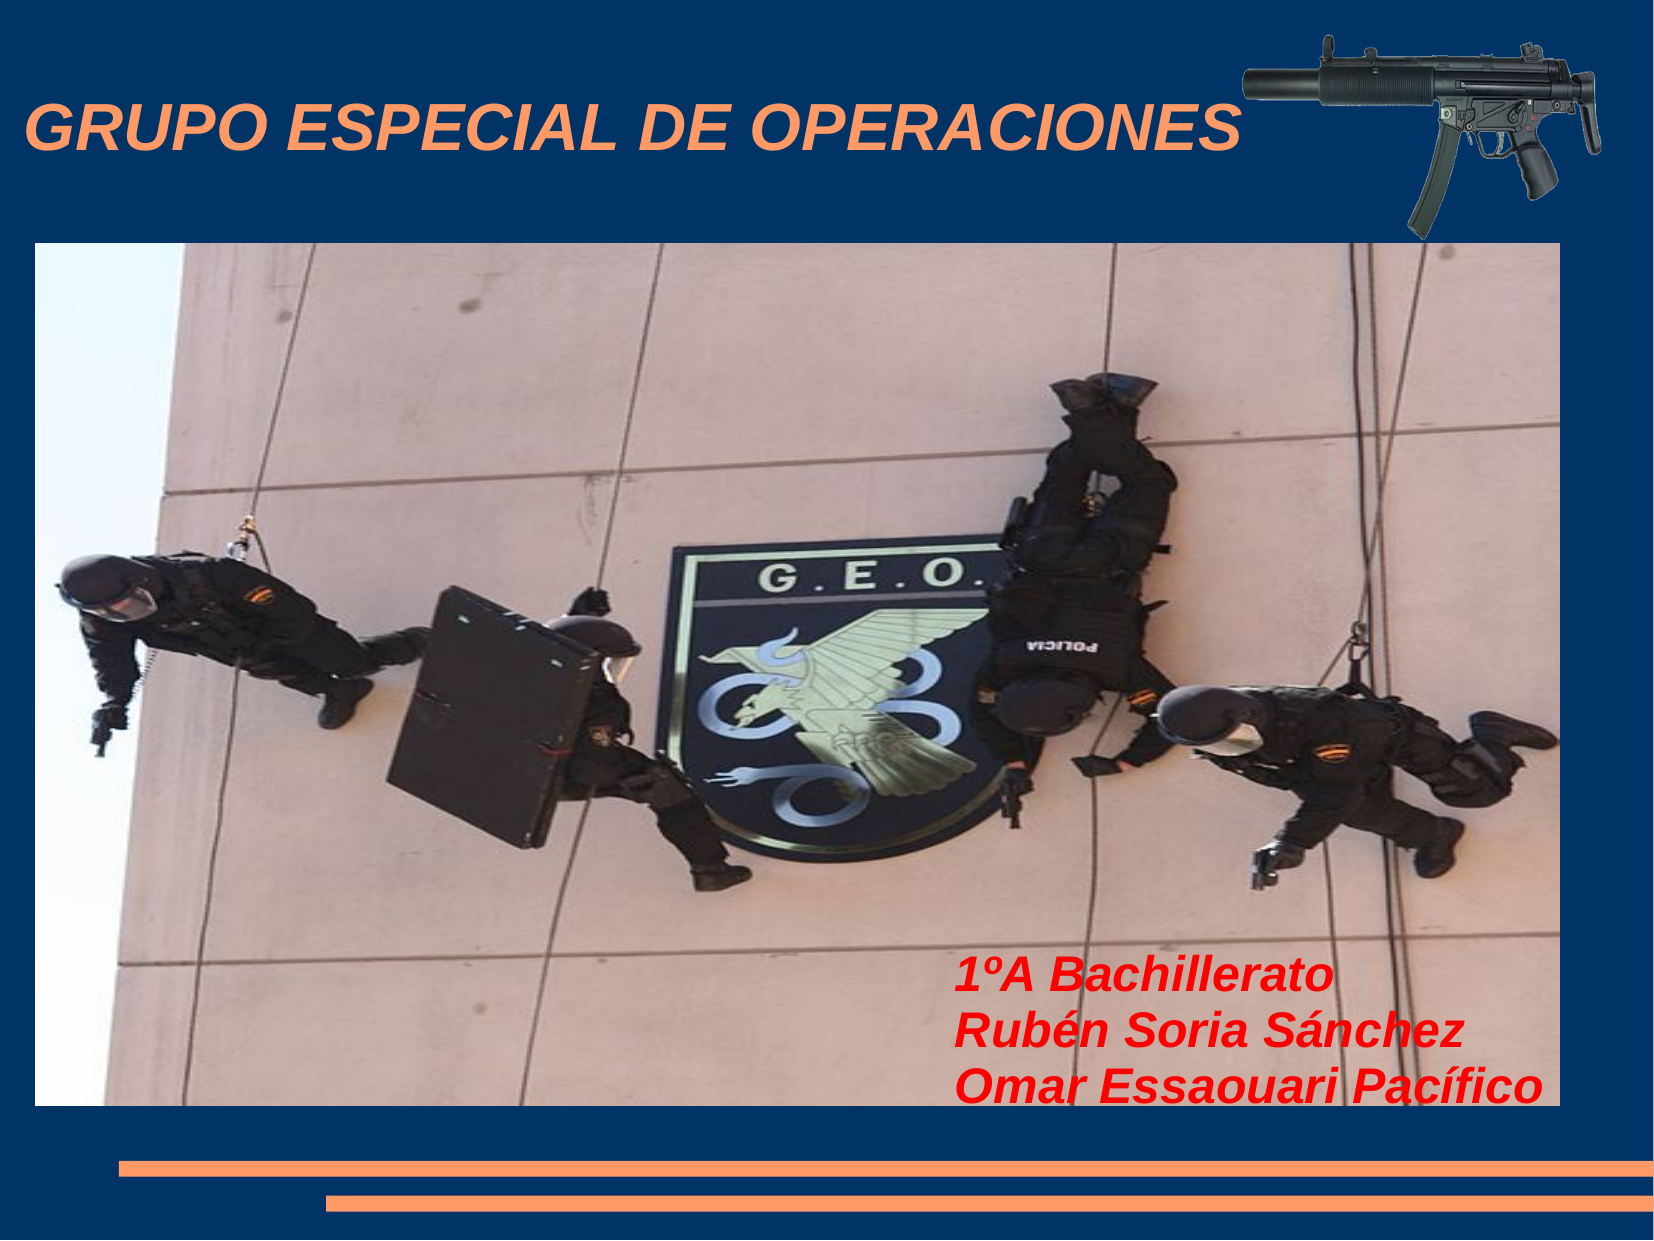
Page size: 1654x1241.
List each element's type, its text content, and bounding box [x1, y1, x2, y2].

text_box 1ºA Bachillerato Rubén Soria Sánchez Omar Essaouari Pacífico [940, 938, 1560, 1125]
title GRUPO ESPECIAL DE OPERACIONES [23, 23, 1242, 231]
picture [35, 19, 1607, 1106]
